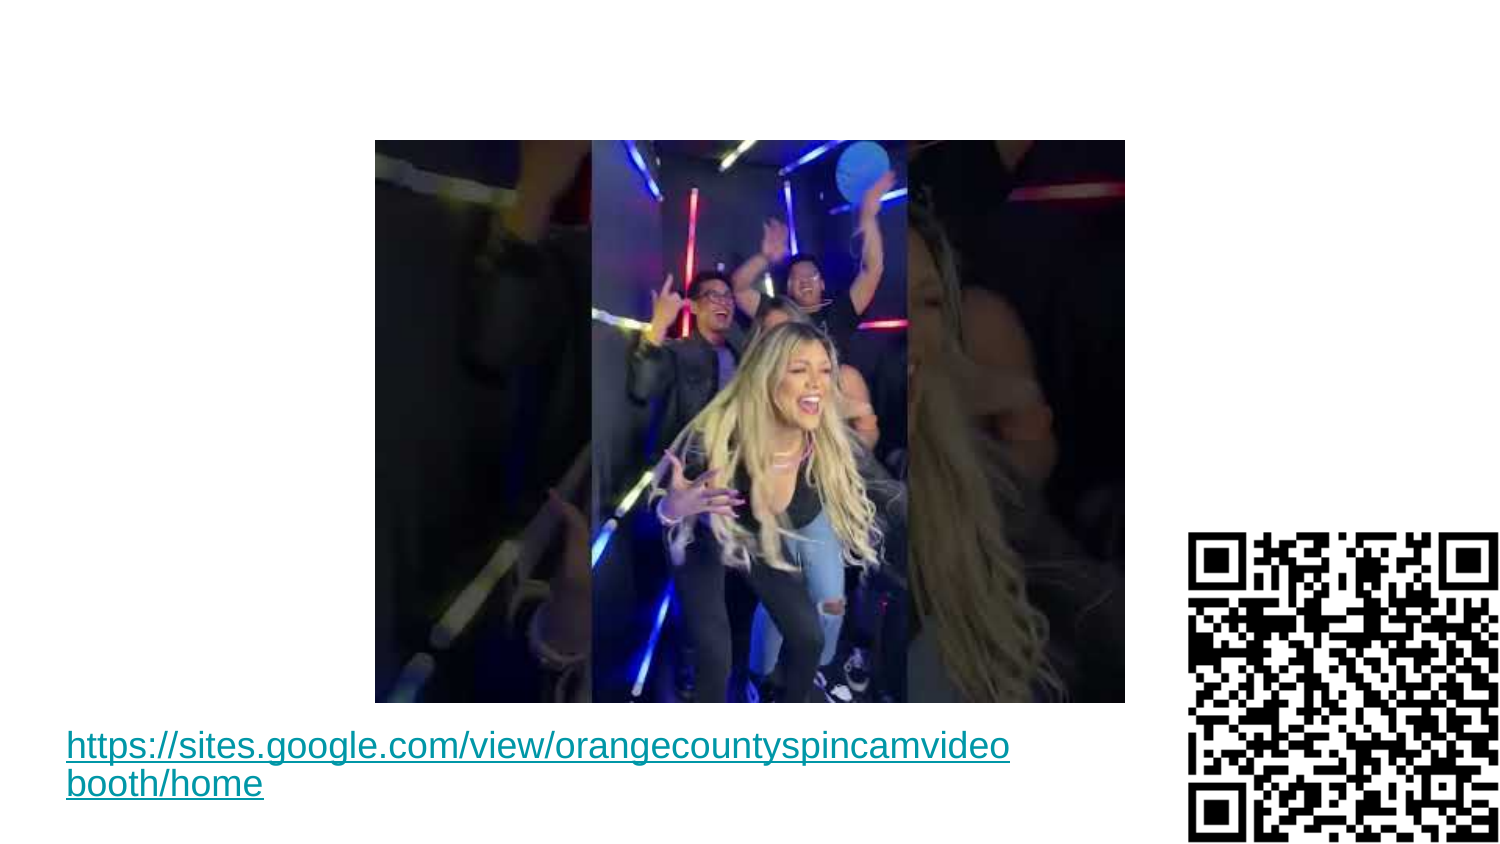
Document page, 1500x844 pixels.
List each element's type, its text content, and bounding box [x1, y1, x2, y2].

picture [1187, 531, 1500, 844]
picture [375, 140, 1125, 704]
list https://sites.google.com/view/orangecountyspincamvideobooth/home [51, 694, 1036, 794]
